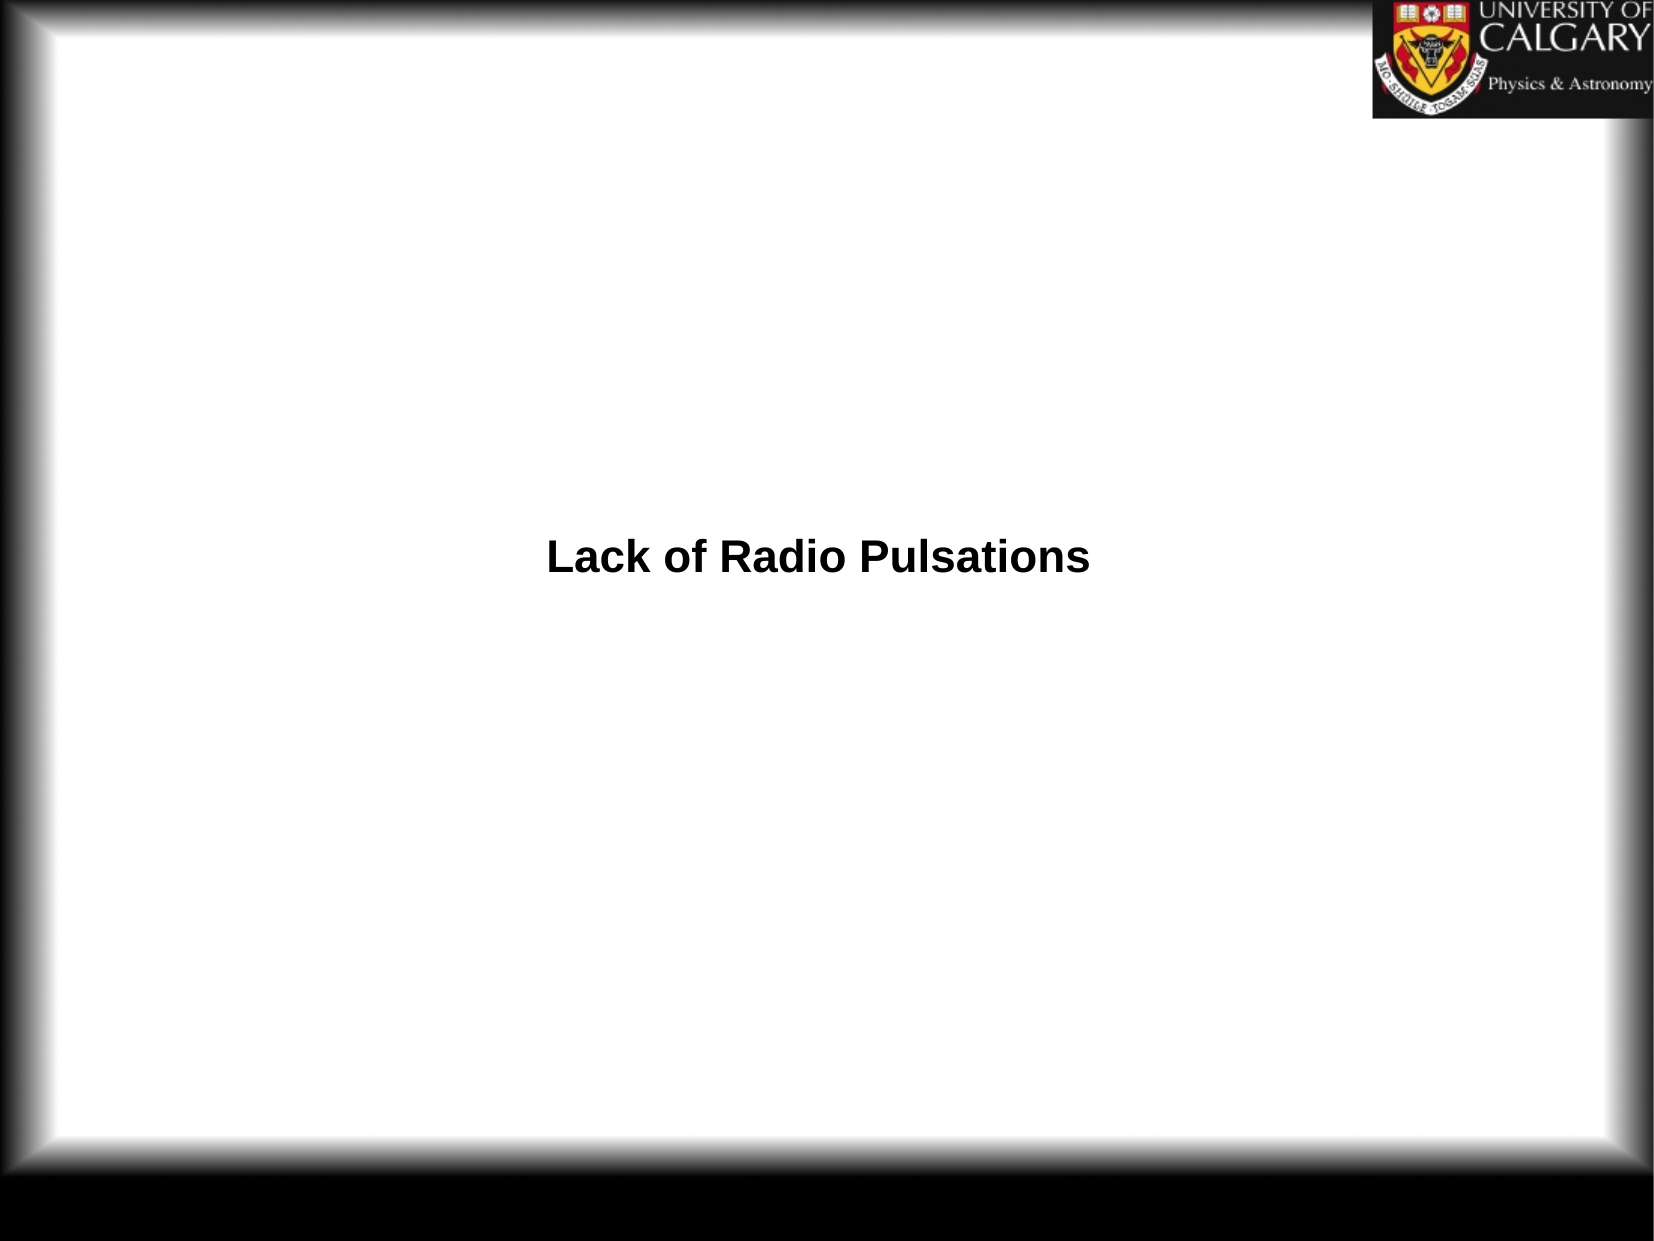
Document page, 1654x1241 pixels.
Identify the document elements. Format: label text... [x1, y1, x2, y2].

text_box Lack of Radio Pulsations [531, 523, 1107, 590]
picture [0, 0, 1654, 1241]
